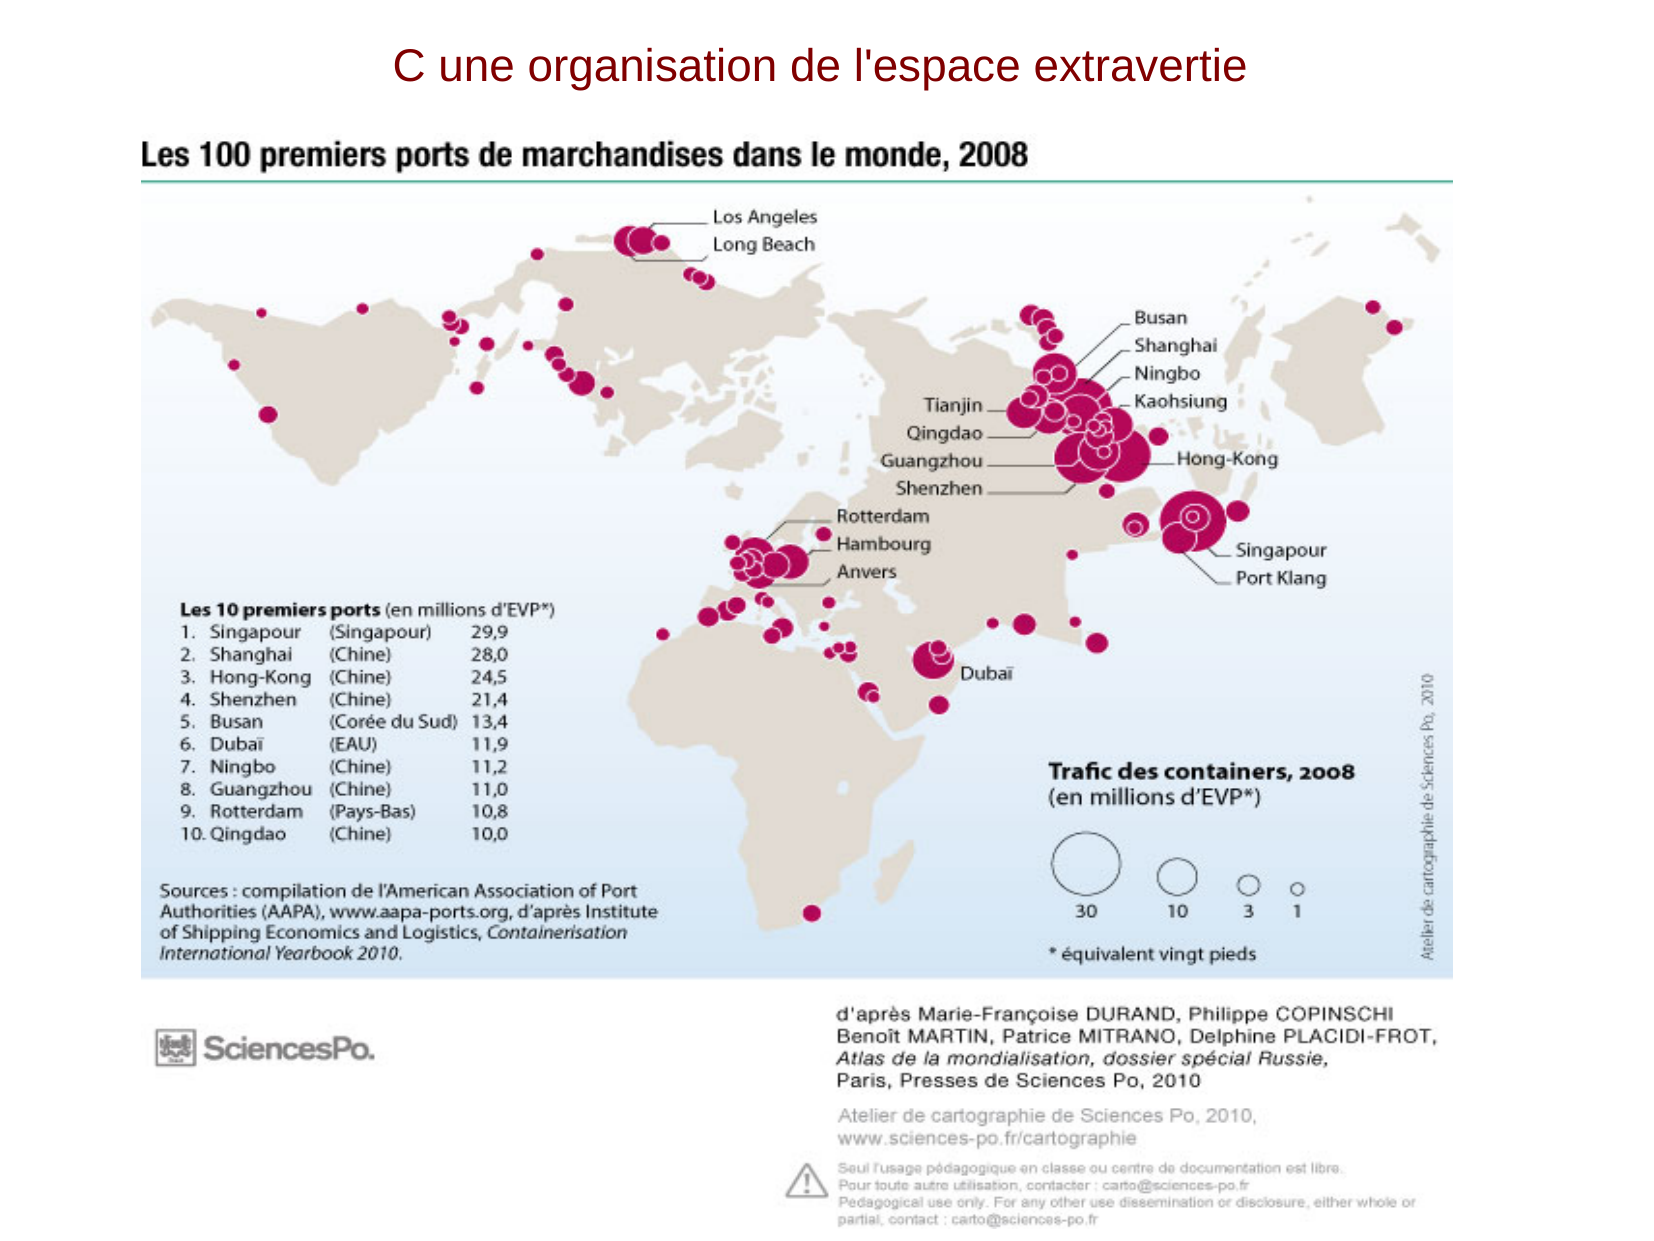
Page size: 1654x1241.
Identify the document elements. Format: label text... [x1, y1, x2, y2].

picture [141, 133, 1453, 1229]
title C une organisation de l'espace extravertie [82, 40, 1571, 92]
